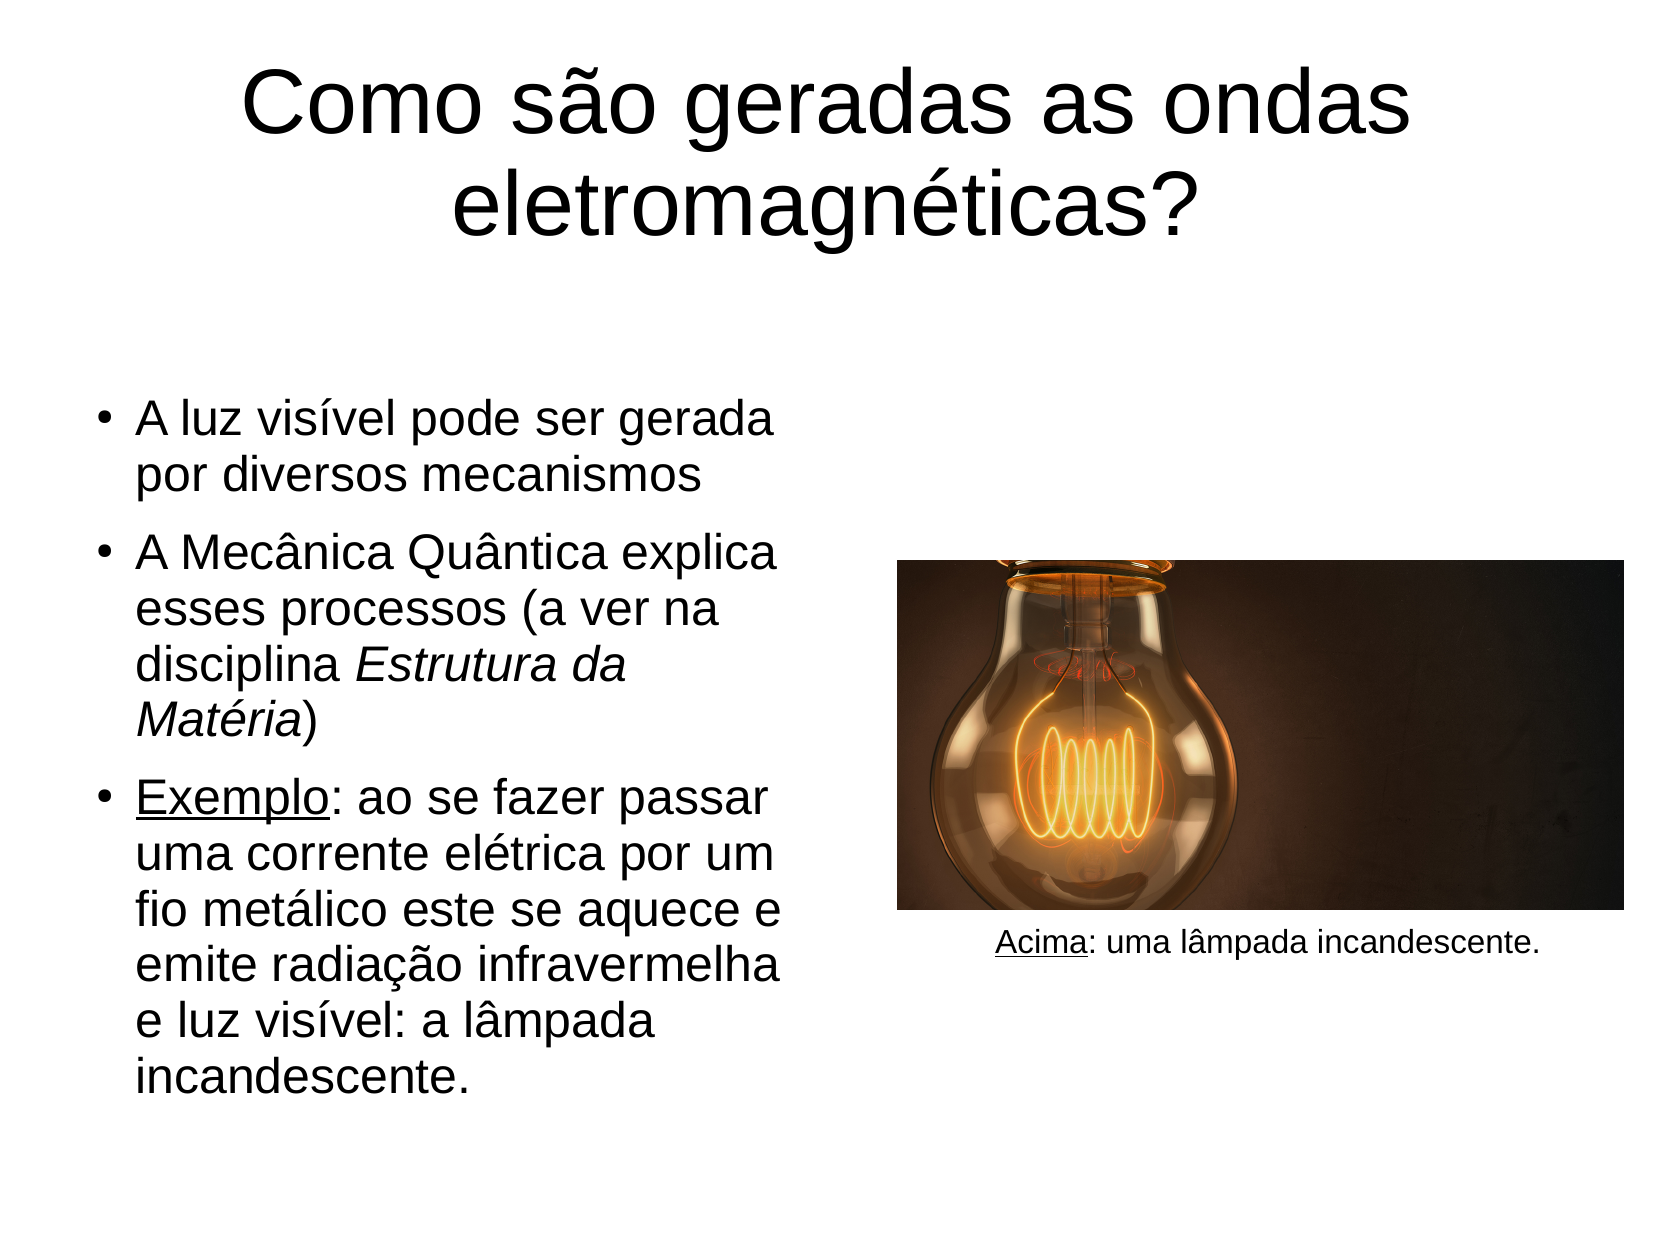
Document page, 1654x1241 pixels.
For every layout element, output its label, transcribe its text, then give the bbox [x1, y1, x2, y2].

text_box Acima: uma lâmpada incandescente. [980, 916, 1557, 969]
picture [897, 560, 1624, 910]
title Como são geradas as ondas eletromagnéticas? [82, 49, 1571, 257]
list A luz visível pode ser gerada por diversos mecanismos A Mecânica Quântica explica esses processos (a ver na disciplina Estrutura da Matéria) Exemplo: ao se fazer passar uma corrente elétrica por um fio metálico este se aquece e emite radiação infravermelha e luz visível: a lâmpada incandescente. [82, 390, 809, 1110]
